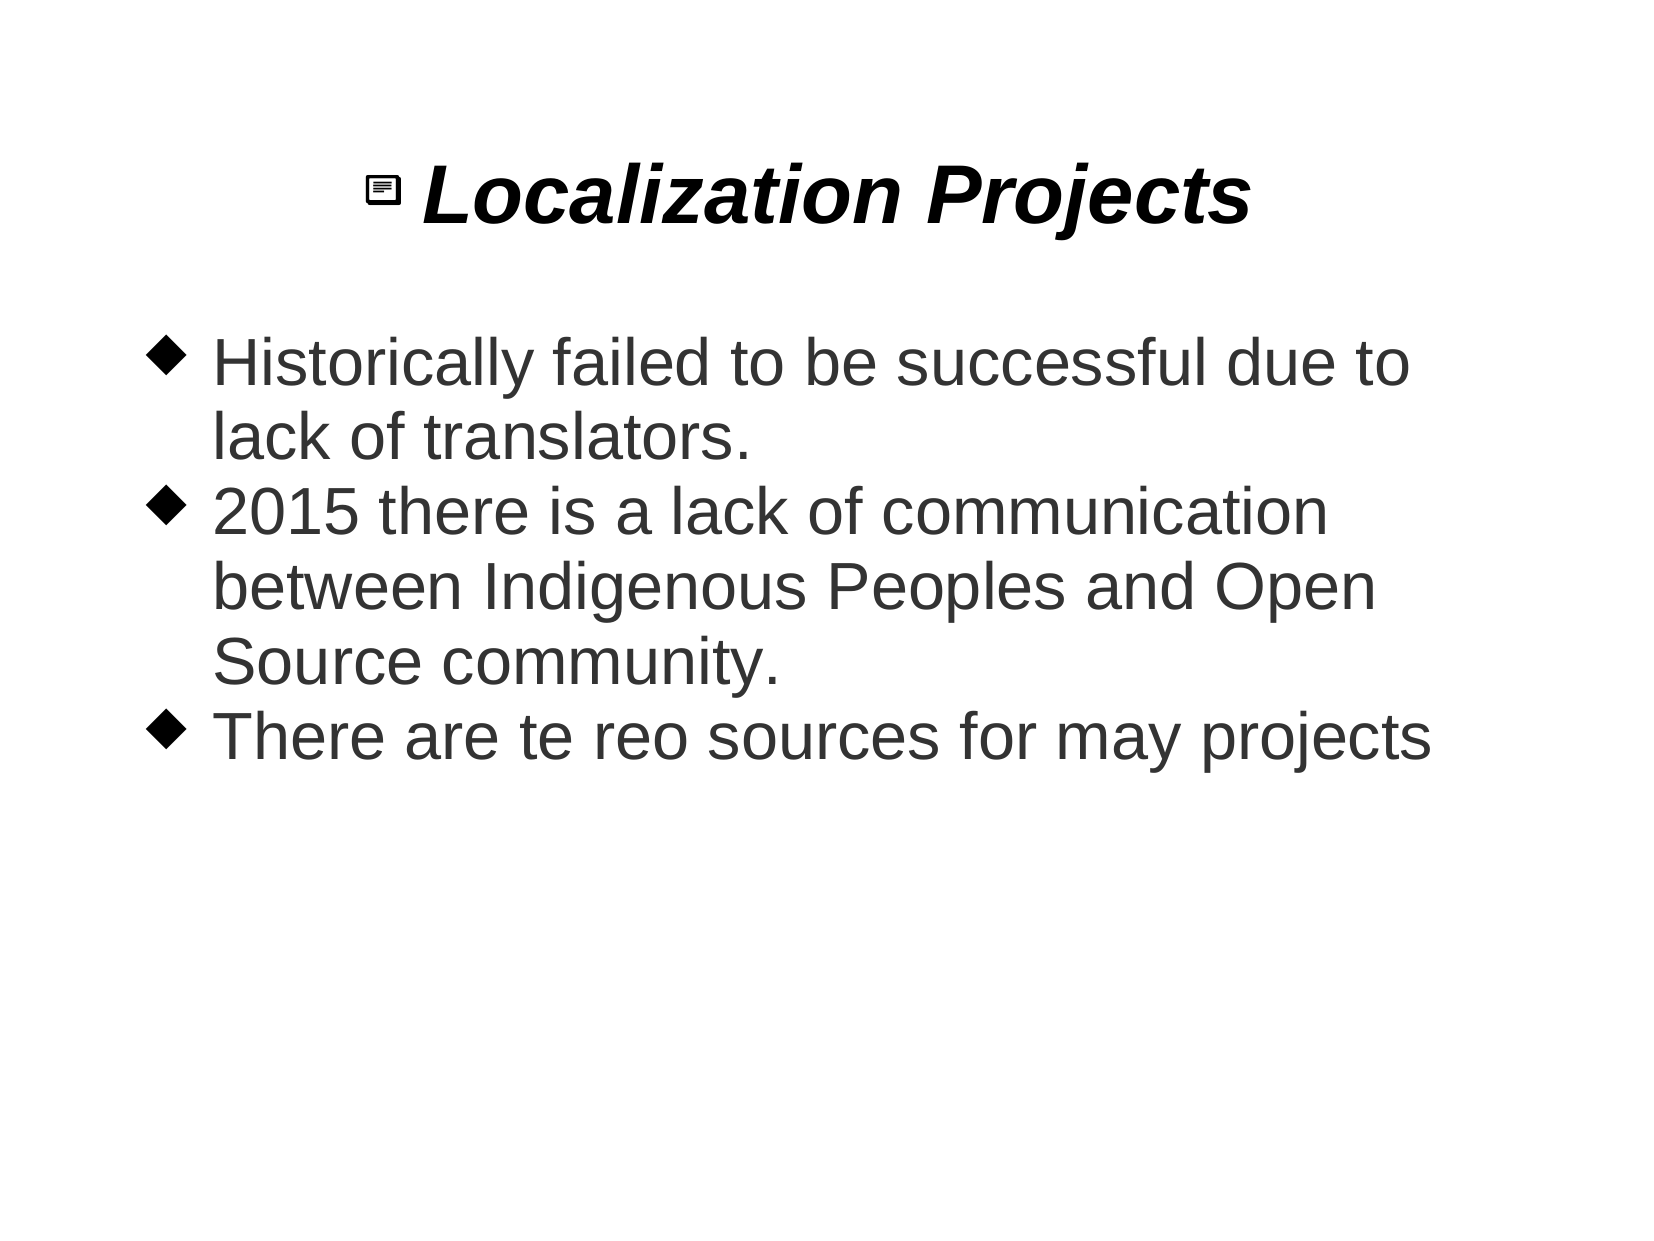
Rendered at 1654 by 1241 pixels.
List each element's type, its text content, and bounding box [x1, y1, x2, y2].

title Localization Projects [82, 90, 1536, 298]
list Historically failed to be successful due to lack of translators. 2015 there is a lack of communication between Indigenous Peoples and Open Source community. There are te reo sources for may projects [129, 324, 1489, 975]
